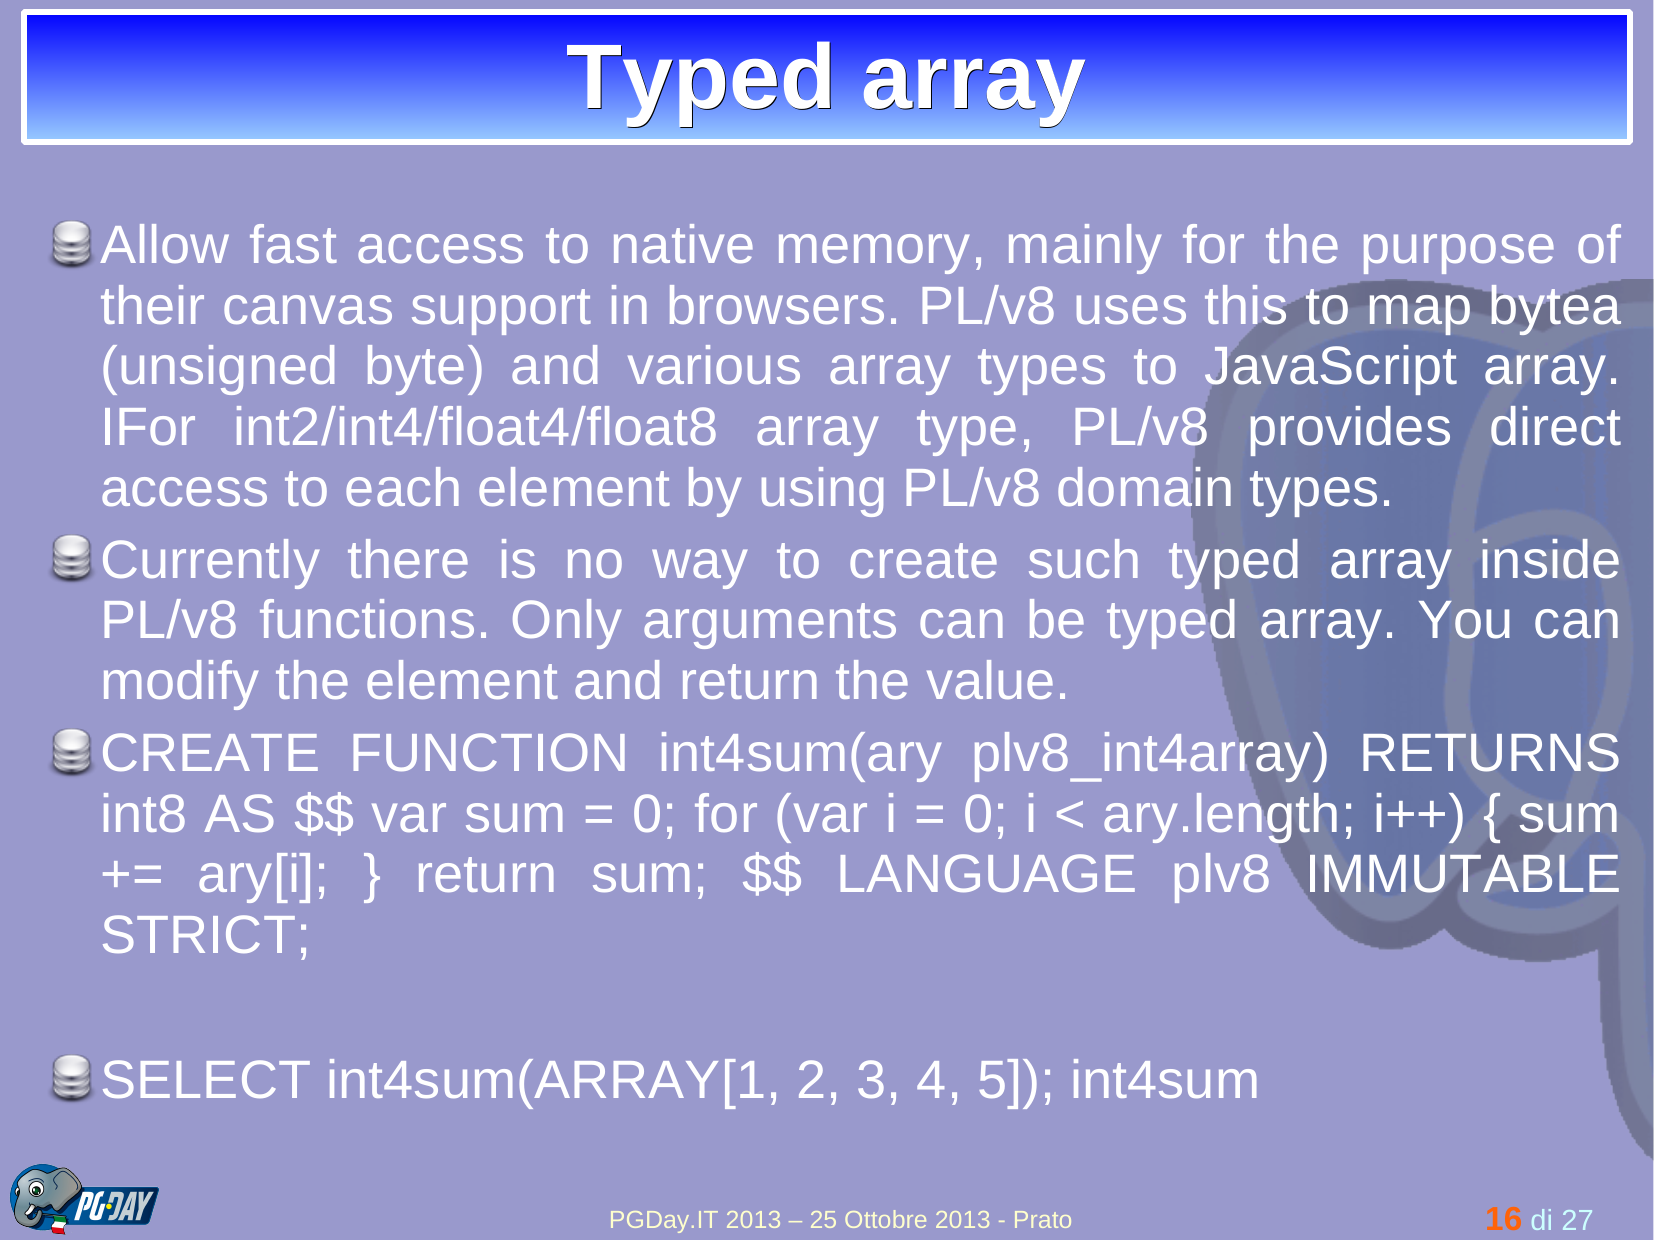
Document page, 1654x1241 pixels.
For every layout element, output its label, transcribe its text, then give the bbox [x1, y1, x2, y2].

picture [9, 1163, 160, 1236]
picture [1191, 279, 1654, 1182]
list Allow fast access to native memory, mainly for the purpose of their canvas support in browsers. PL/v8 uses this to map bytea (unsigned byte) and various array types to JavaScript array. IFor int2/int4/float4/float8 array type, PL/v8 provides direct access to each element by using PL/v8 domain types. Currently there is no way to create such typed array inside PL/v8 functions. Only arguments can be typed array. You can modify the element and return the value. CREATE FUNCTION int4sum(ary plv8_int4array) RETURNS int8 AS $$ var sum = 0; for (var i = 0; i < ary.length; i++) { sum += ary[i]; } return sum; $$ LANGUAGE plv8 IMMUTABLE STRICT; SELECT int4sum(ARRAY[1, 2, 3, 4, 5]); int4sum [29, 215, 1625, 1152]
title Typed array [23, 11, 1630, 142]
